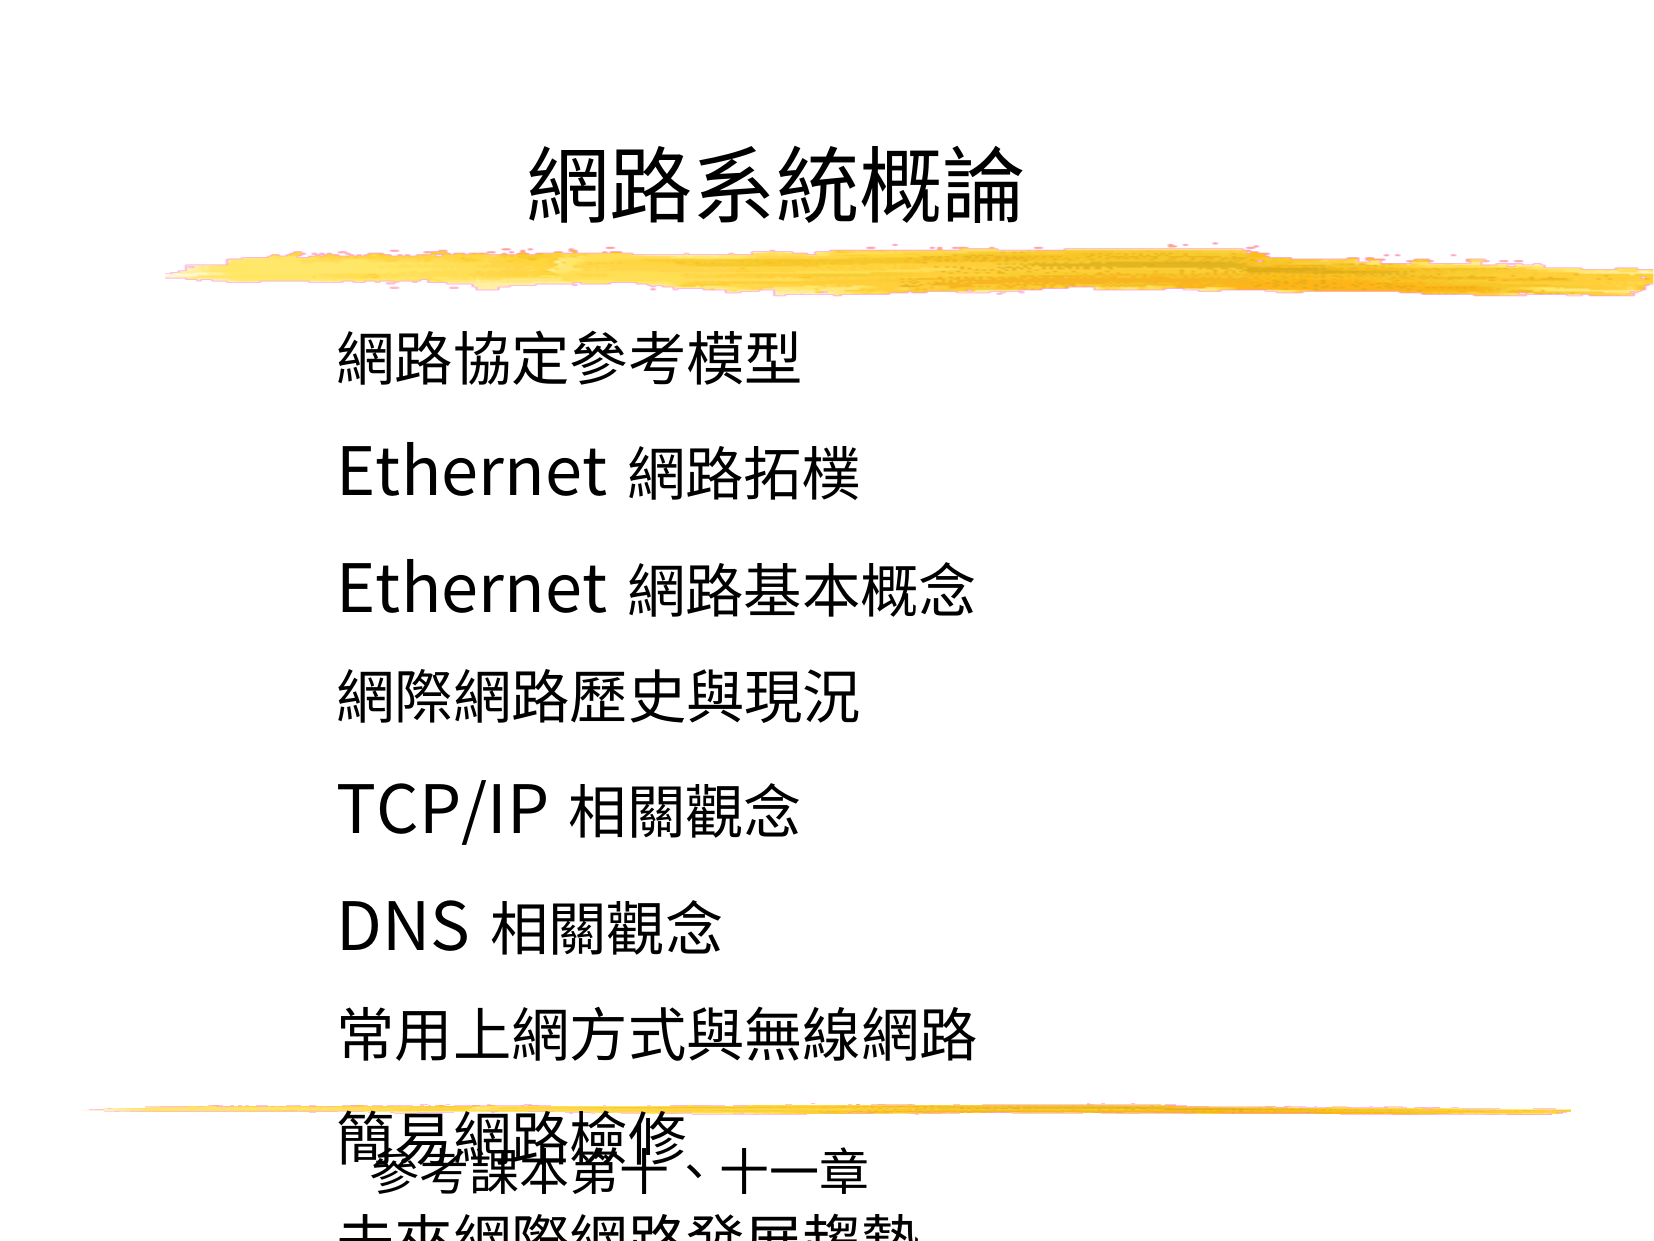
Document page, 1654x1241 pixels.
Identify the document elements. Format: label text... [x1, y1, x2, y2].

title 網路系統概論 [73, 25, 1479, 249]
text_box 參考課本第十、十一章 [369, 1128, 870, 1189]
list 網路協定參考模型 Ethernet網路拓樸 Ethernet網路基本概念 網際網路歷史與現況 TCP/IP相關觀念 DNS相關觀念 常用上網方式與無線網路 簡易網路檢修 未來網際網路發展趨勢 [322, 300, 1270, 1120]
picture [82, 1102, 322, 1117]
picture [1270, 1102, 1571, 1117]
picture [165, 237, 1654, 308]
